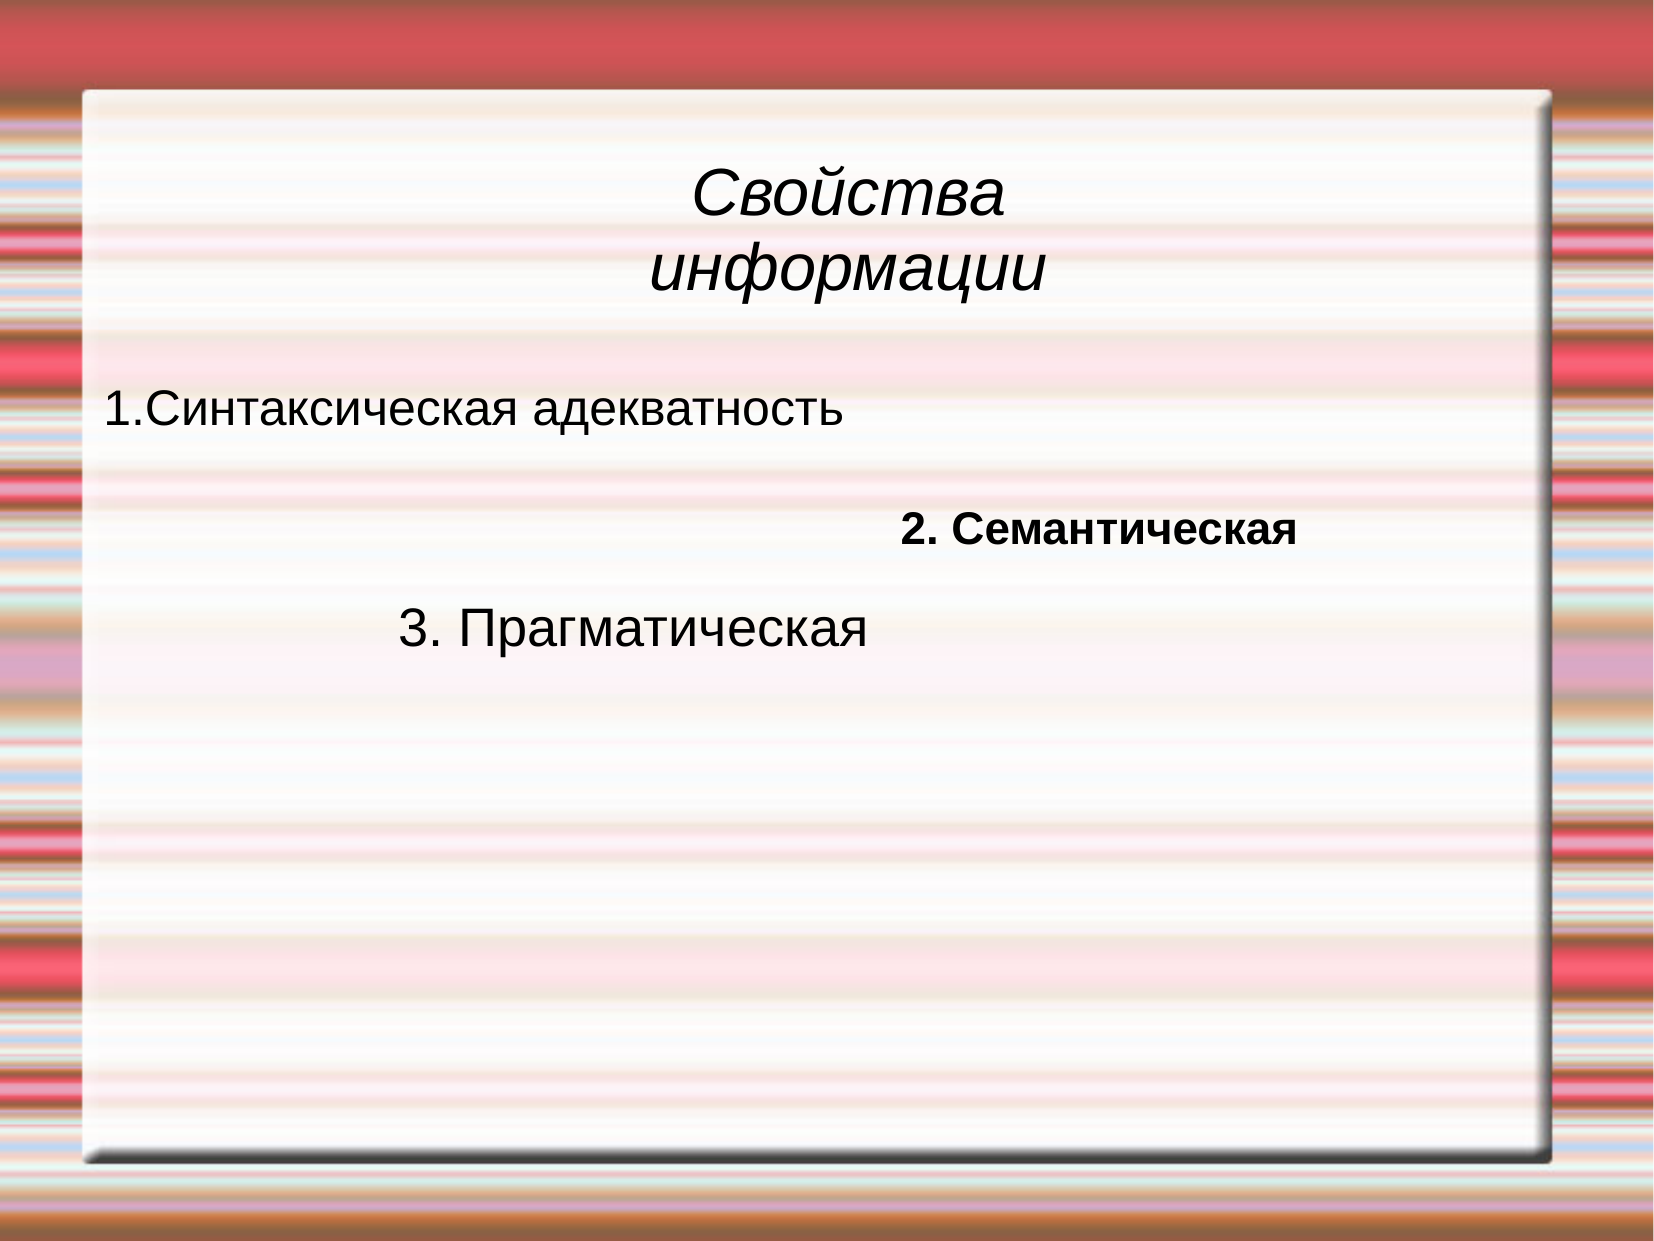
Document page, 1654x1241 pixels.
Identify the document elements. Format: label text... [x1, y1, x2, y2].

picture [0, 0, 1654, 1241]
text_box 2. Семантическая [885, 495, 1477, 563]
text_box 3. Прагматическая [383, 590, 1034, 666]
text_box 1.Синтаксическая адекватность [88, 372, 980, 443]
text_box Свойства информации [545, 147, 1152, 312]
